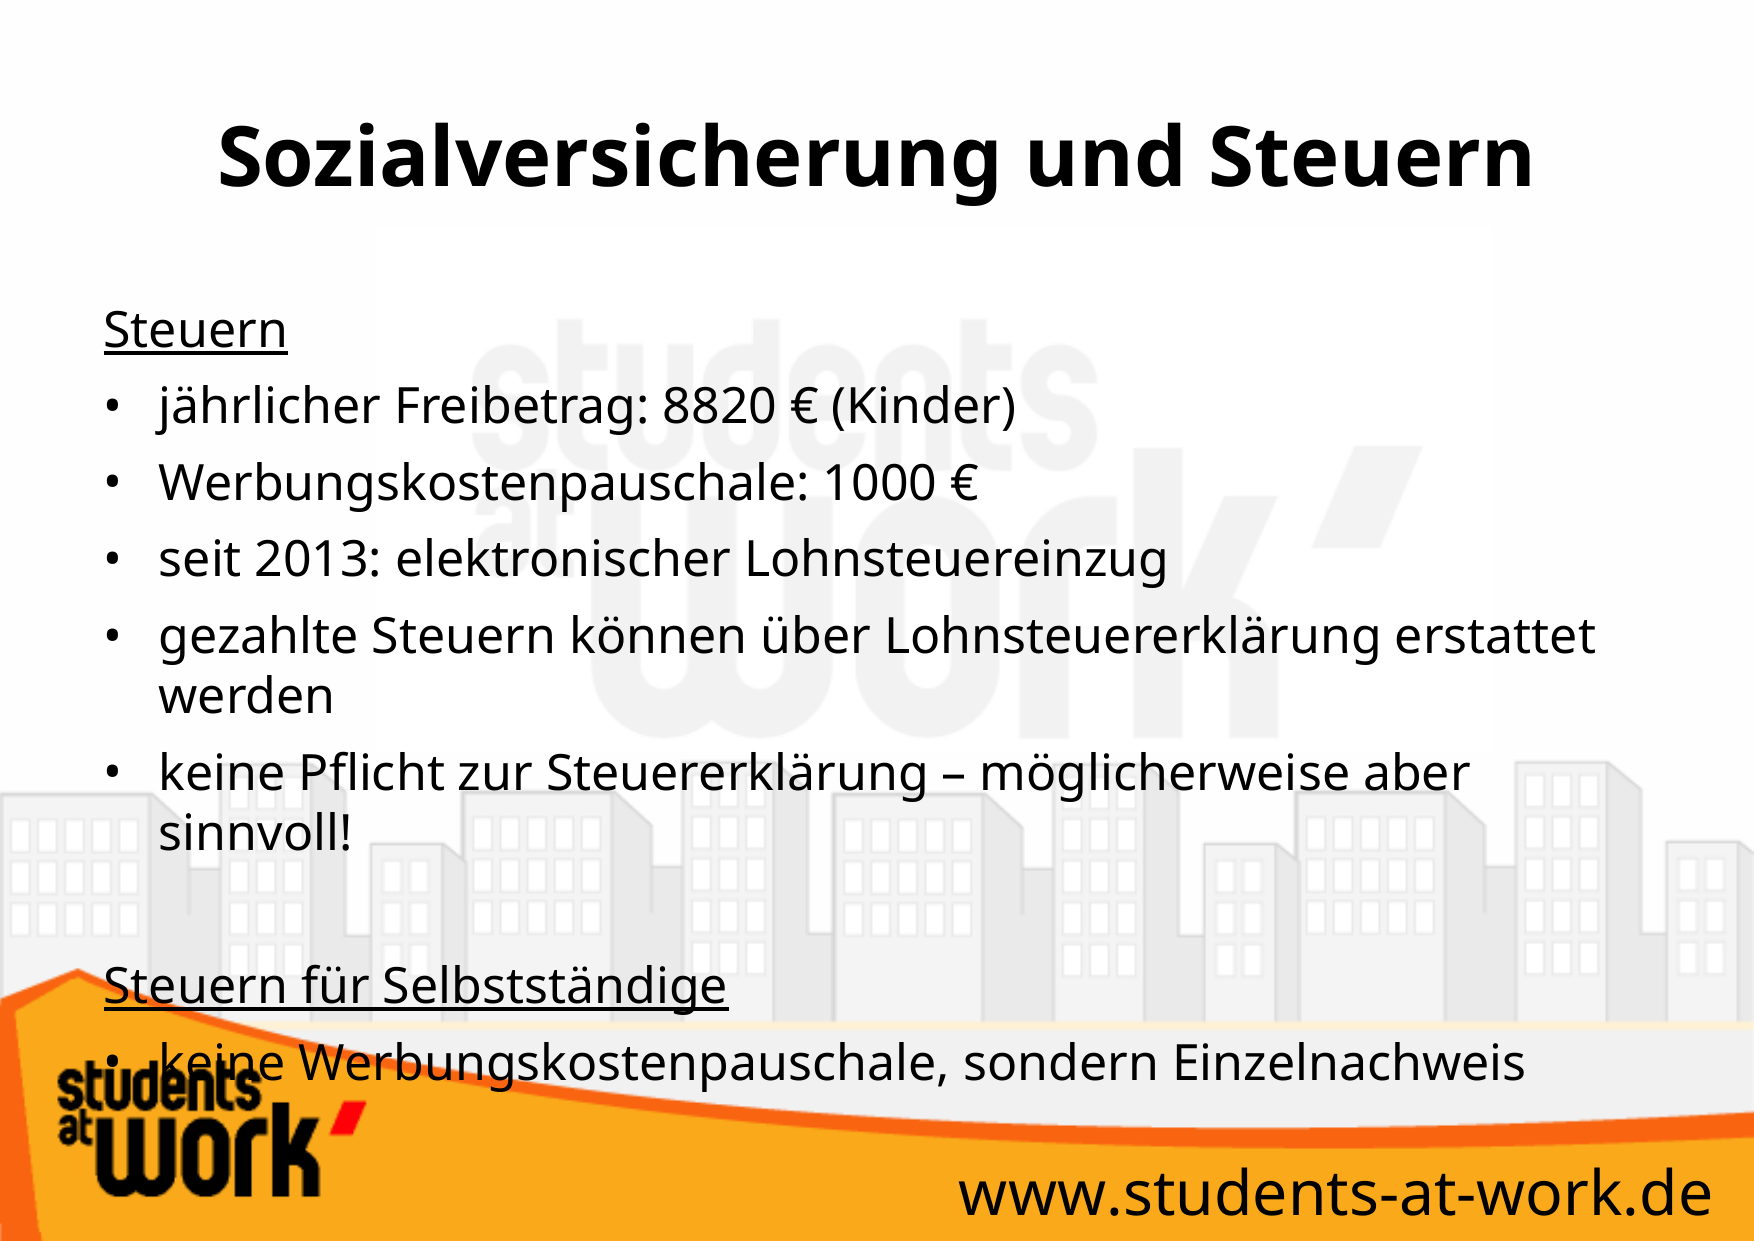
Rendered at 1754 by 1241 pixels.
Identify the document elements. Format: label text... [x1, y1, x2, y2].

text_box www.students-at-work.de [944, 1145, 1730, 1236]
picture [0, 0, 1754, 1241]
list Steuern jährlicher Freibetrag: 8820 € (Kinder) Werbungskostenpauschale: 1000 € seit 2013: elektronischer Lohnsteuereinzug gezahlte Steuern können über Lohnsteuererklärung erstattet werden keine Pflicht zur Steuererklärung – möglicherweise aber sinnvoll! Steuern für Selbstständige keine Werbungskostenpauschale, sondern Einzelnachweis [87, 289, 1667, 1109]
title Sozialversicherung und Steuern [87, 49, 1667, 257]
